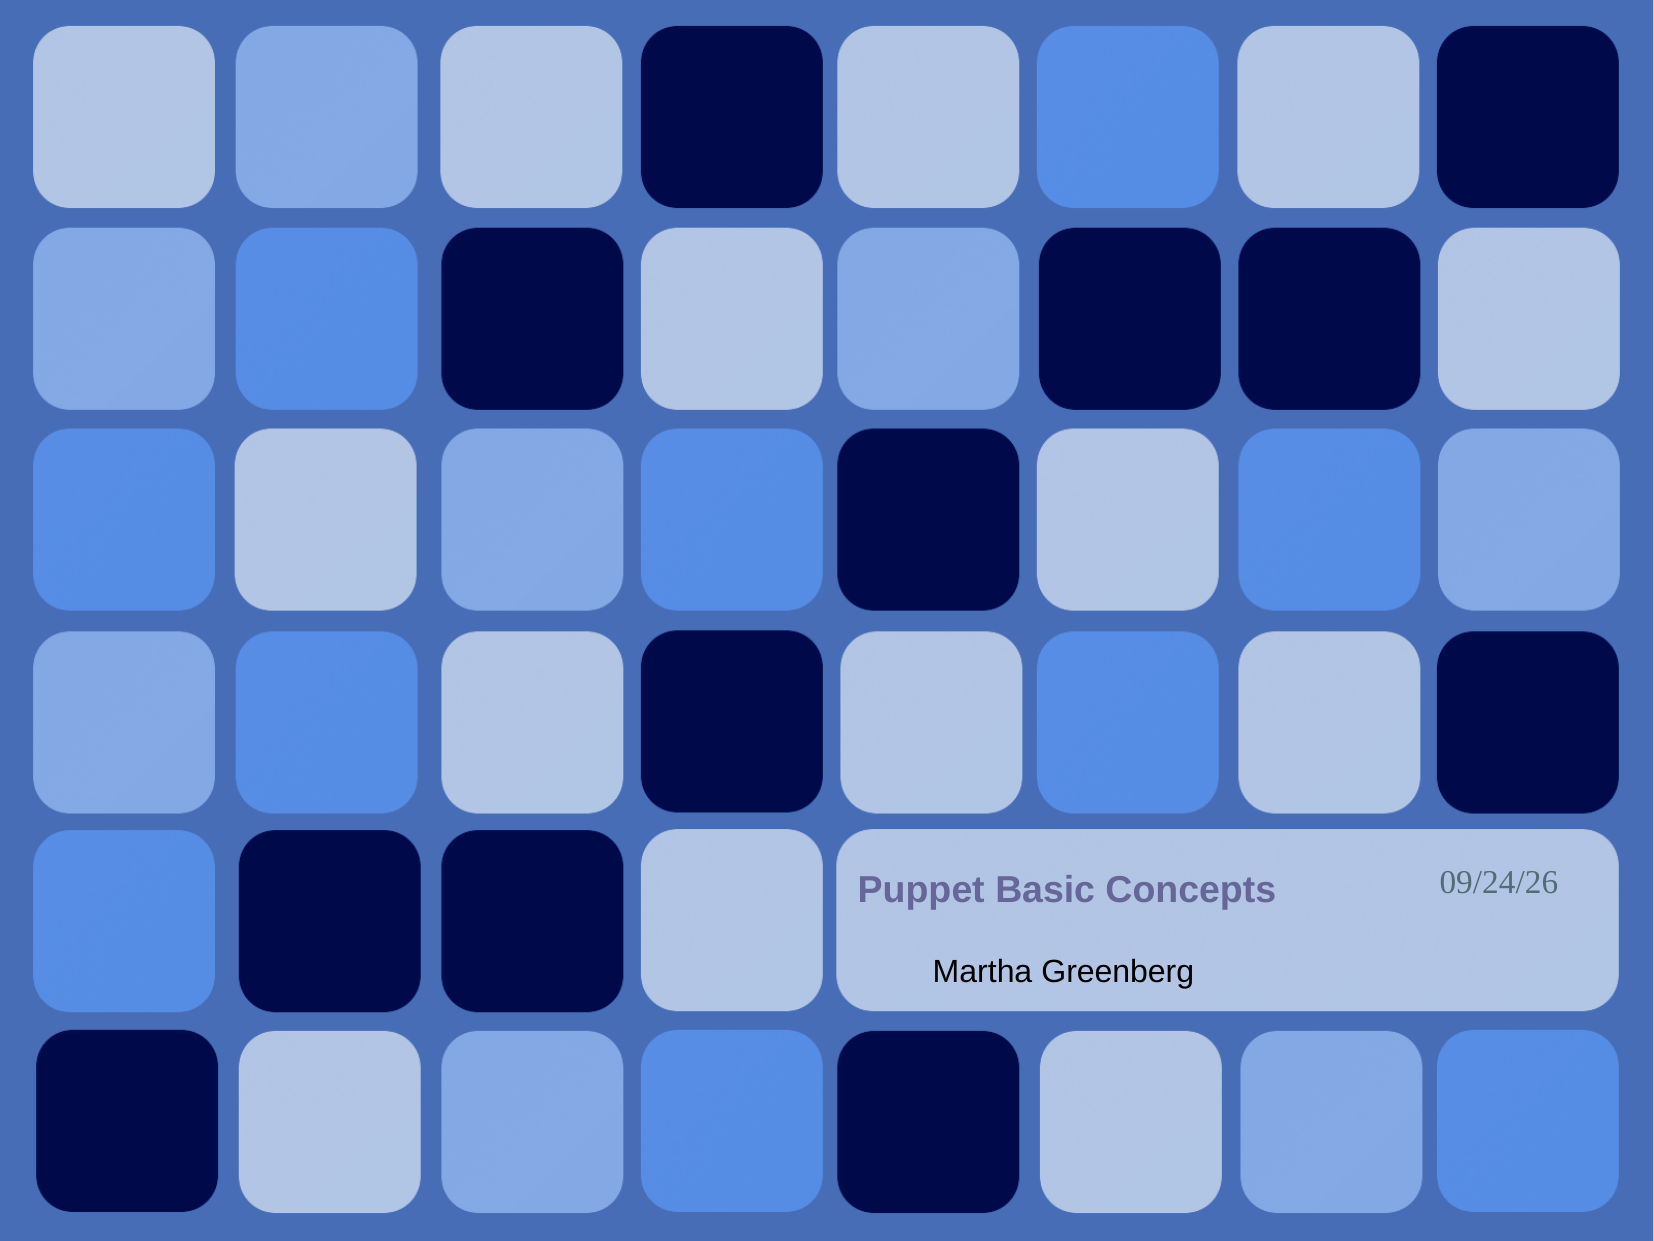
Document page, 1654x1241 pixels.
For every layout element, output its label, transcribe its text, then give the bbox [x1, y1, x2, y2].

picture [0, 0, 1654, 1241]
subtitle Martha Greenberg [857, 887, 1590, 1055]
title Puppet Basic Concepts [857, 847, 1404, 887]
